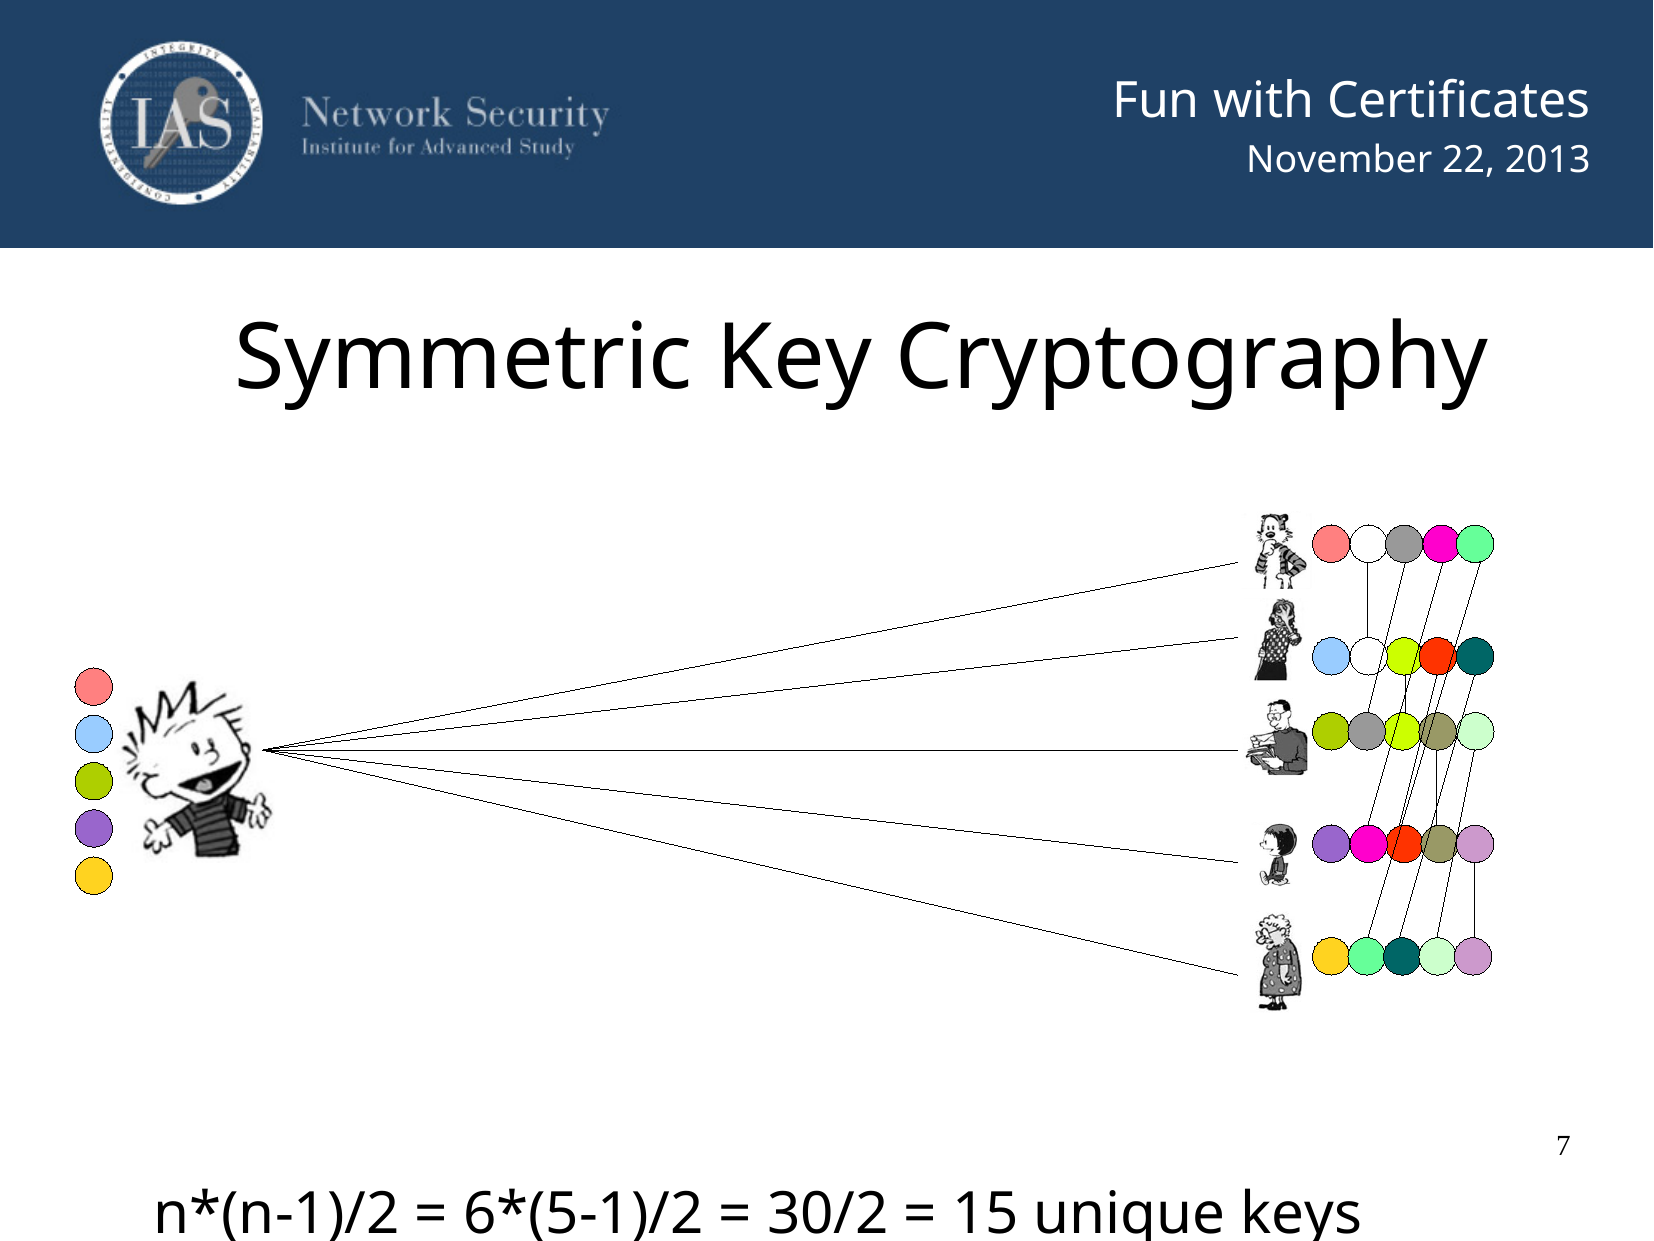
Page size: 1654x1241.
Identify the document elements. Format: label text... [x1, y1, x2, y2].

picture [1243, 822, 1310, 887]
picture [1226, 911, 1327, 1013]
list Symmetric Key Cryptography n*(n-1)/2 = 6*(5-1)/2 = 30/2 = 15 unique keys [82, 290, 1571, 1138]
picture [1238, 511, 1315, 589]
text_box [1312, 637, 1388, 676]
text_box [74, 667, 113, 706]
text_box [1312, 824, 1388, 863]
text_box [75, 809, 113, 848]
text_box [1312, 937, 1492, 976]
text_box [75, 762, 113, 800]
text_box [1312, 712, 1386, 751]
text_box [75, 715, 113, 753]
text_box [1312, 524, 1494, 563]
picture [1237, 698, 1316, 776]
text_box [75, 856, 113, 895]
picture [1235, 598, 1318, 681]
text_box [1420, 825, 1494, 863]
picture [0, 0, 1653, 248]
picture [108, 674, 294, 863]
text_box [1456, 712, 1495, 751]
